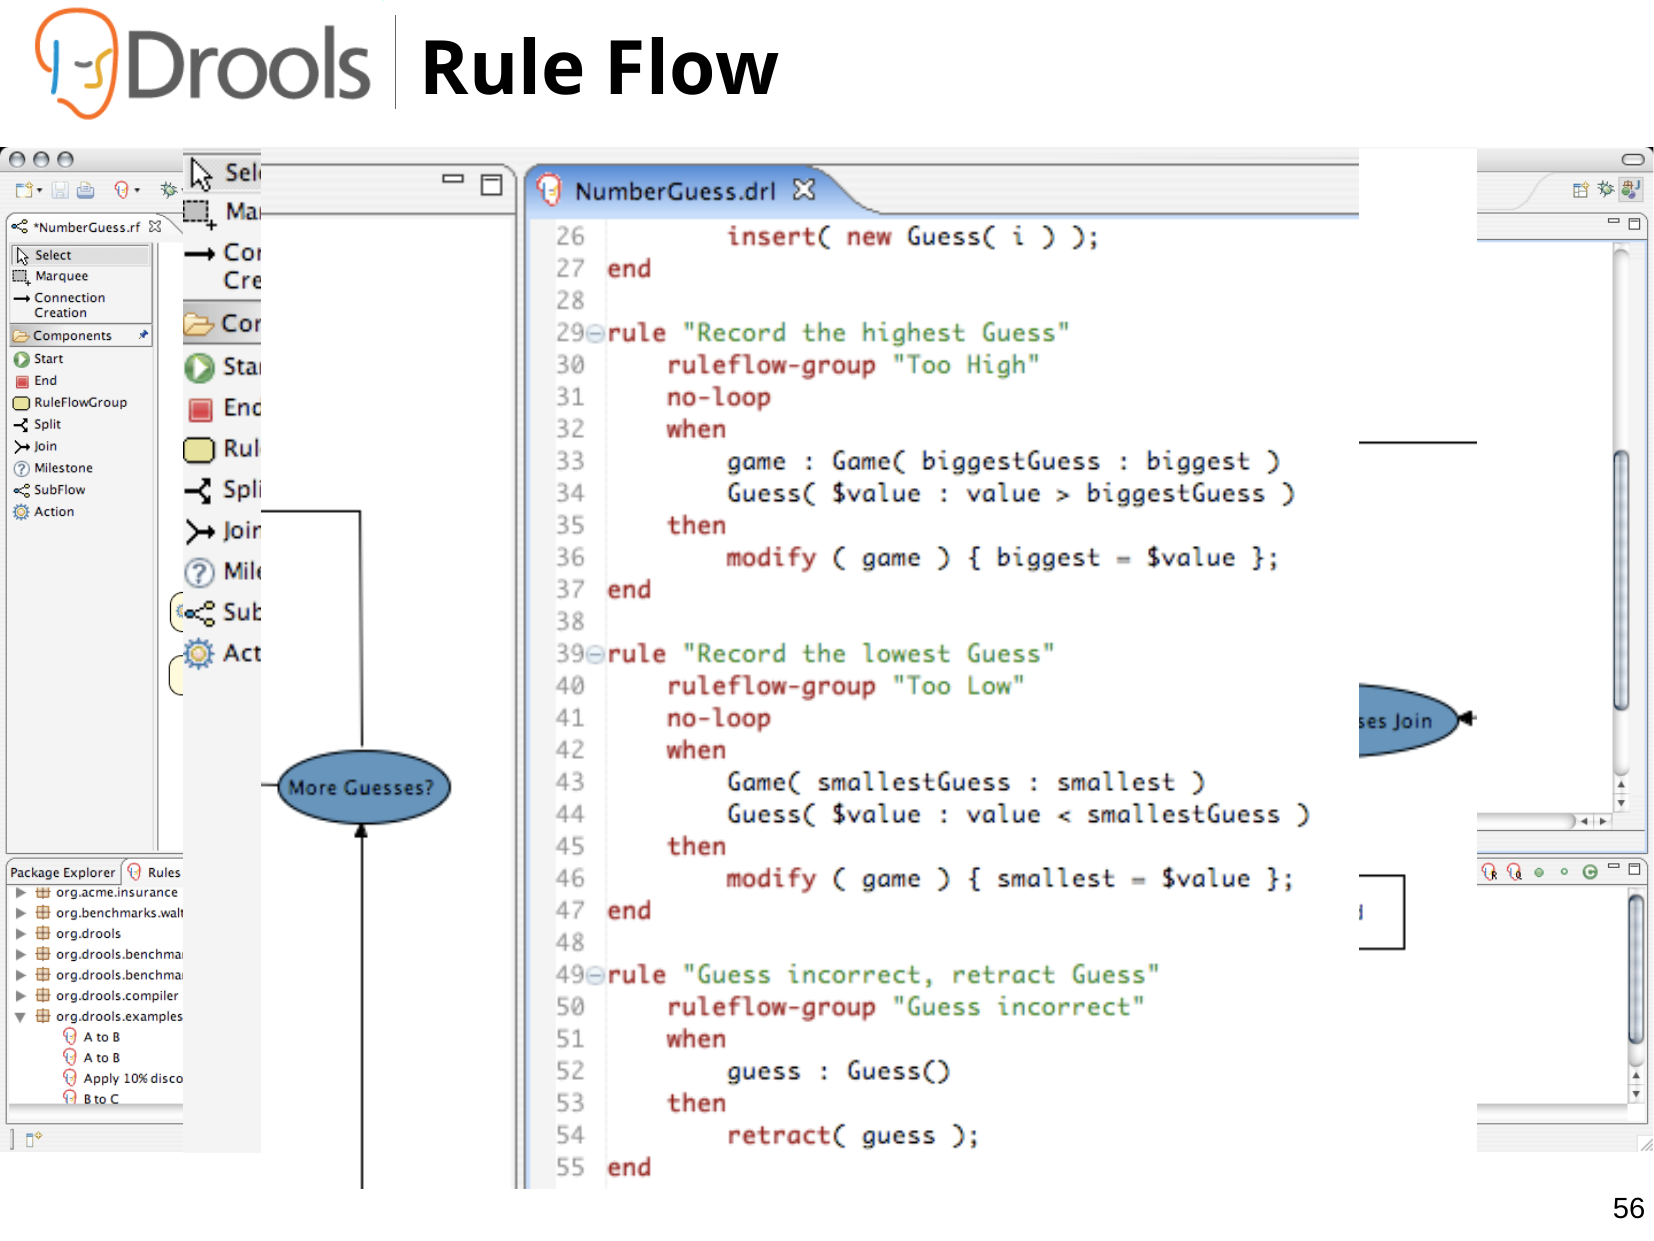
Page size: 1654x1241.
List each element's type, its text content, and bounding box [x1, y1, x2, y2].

picture [0, 147, 1654, 1189]
picture [29, 0, 384, 126]
title Rule Flow [419, 12, 1630, 118]
